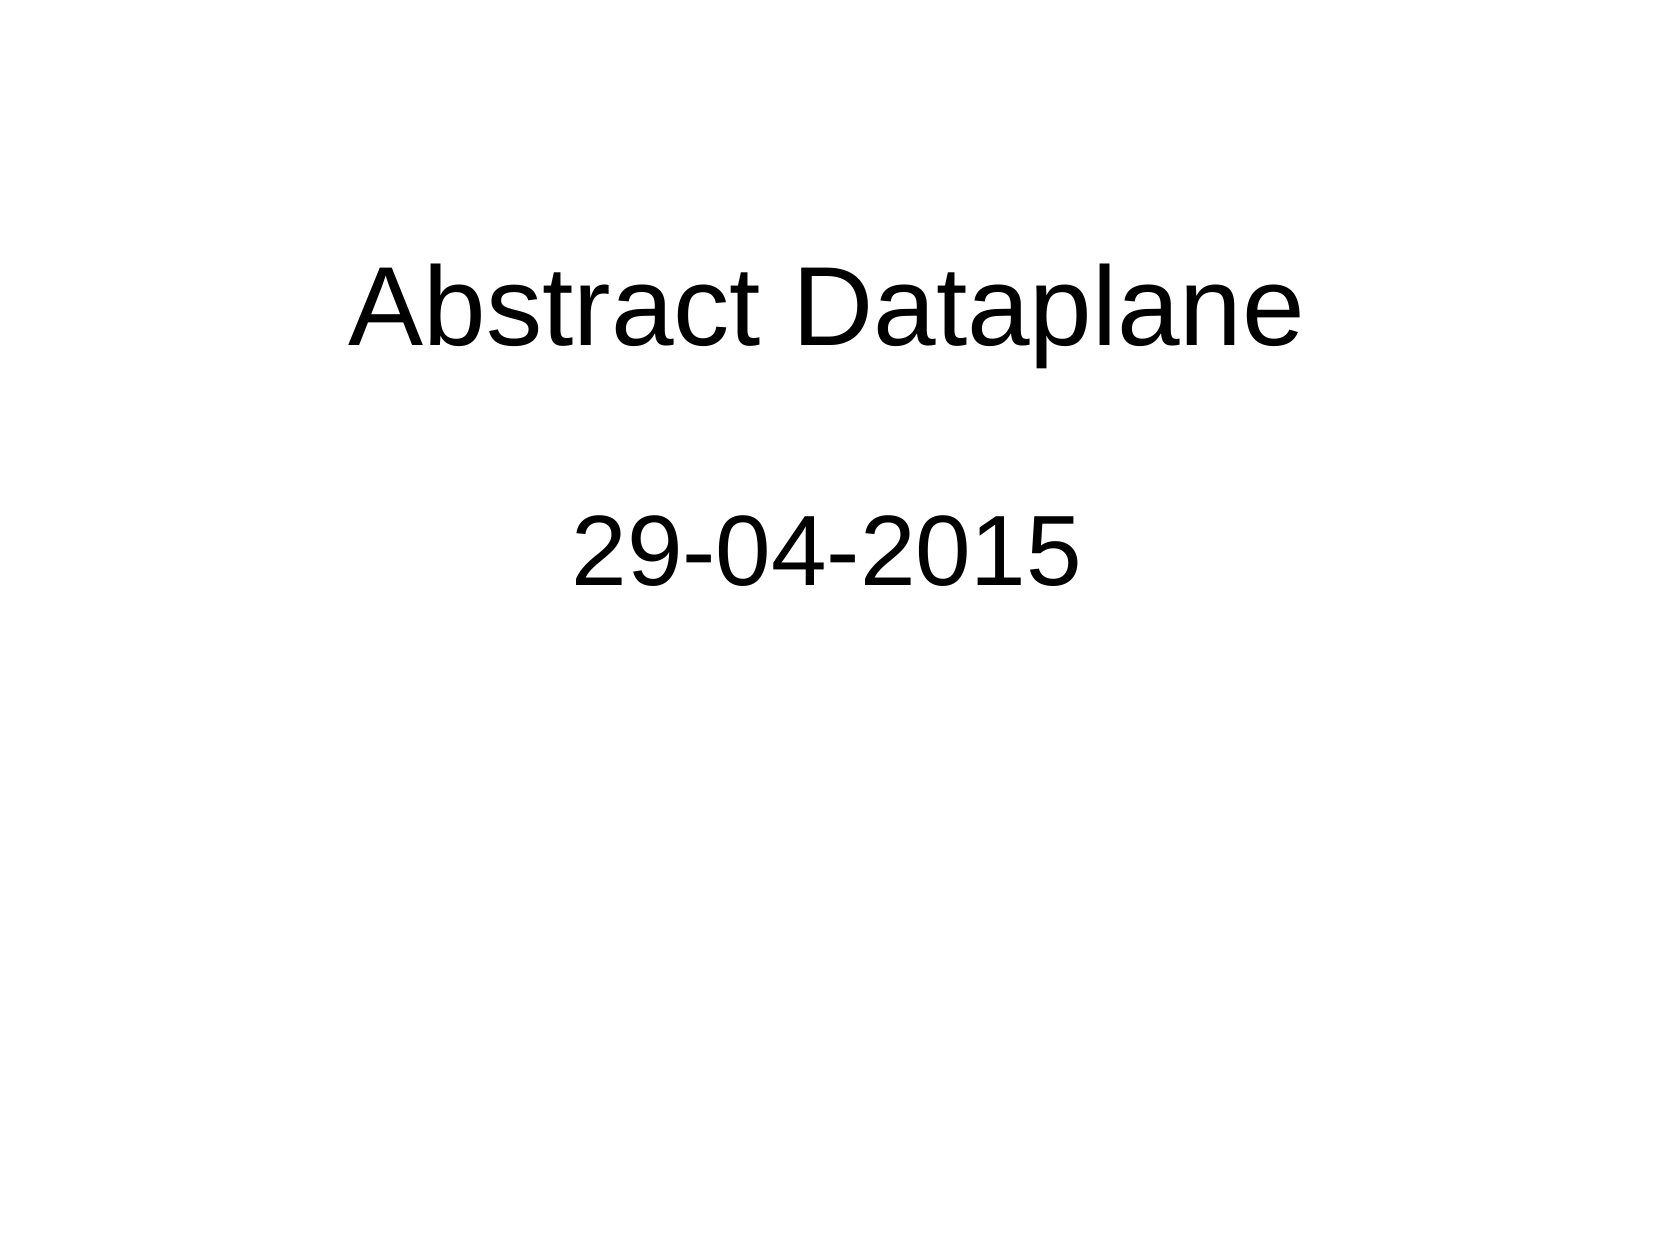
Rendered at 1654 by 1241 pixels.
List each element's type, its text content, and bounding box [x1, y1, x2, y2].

title Abstract Dataplane 29-04-2015 [82, 243, 1571, 608]
